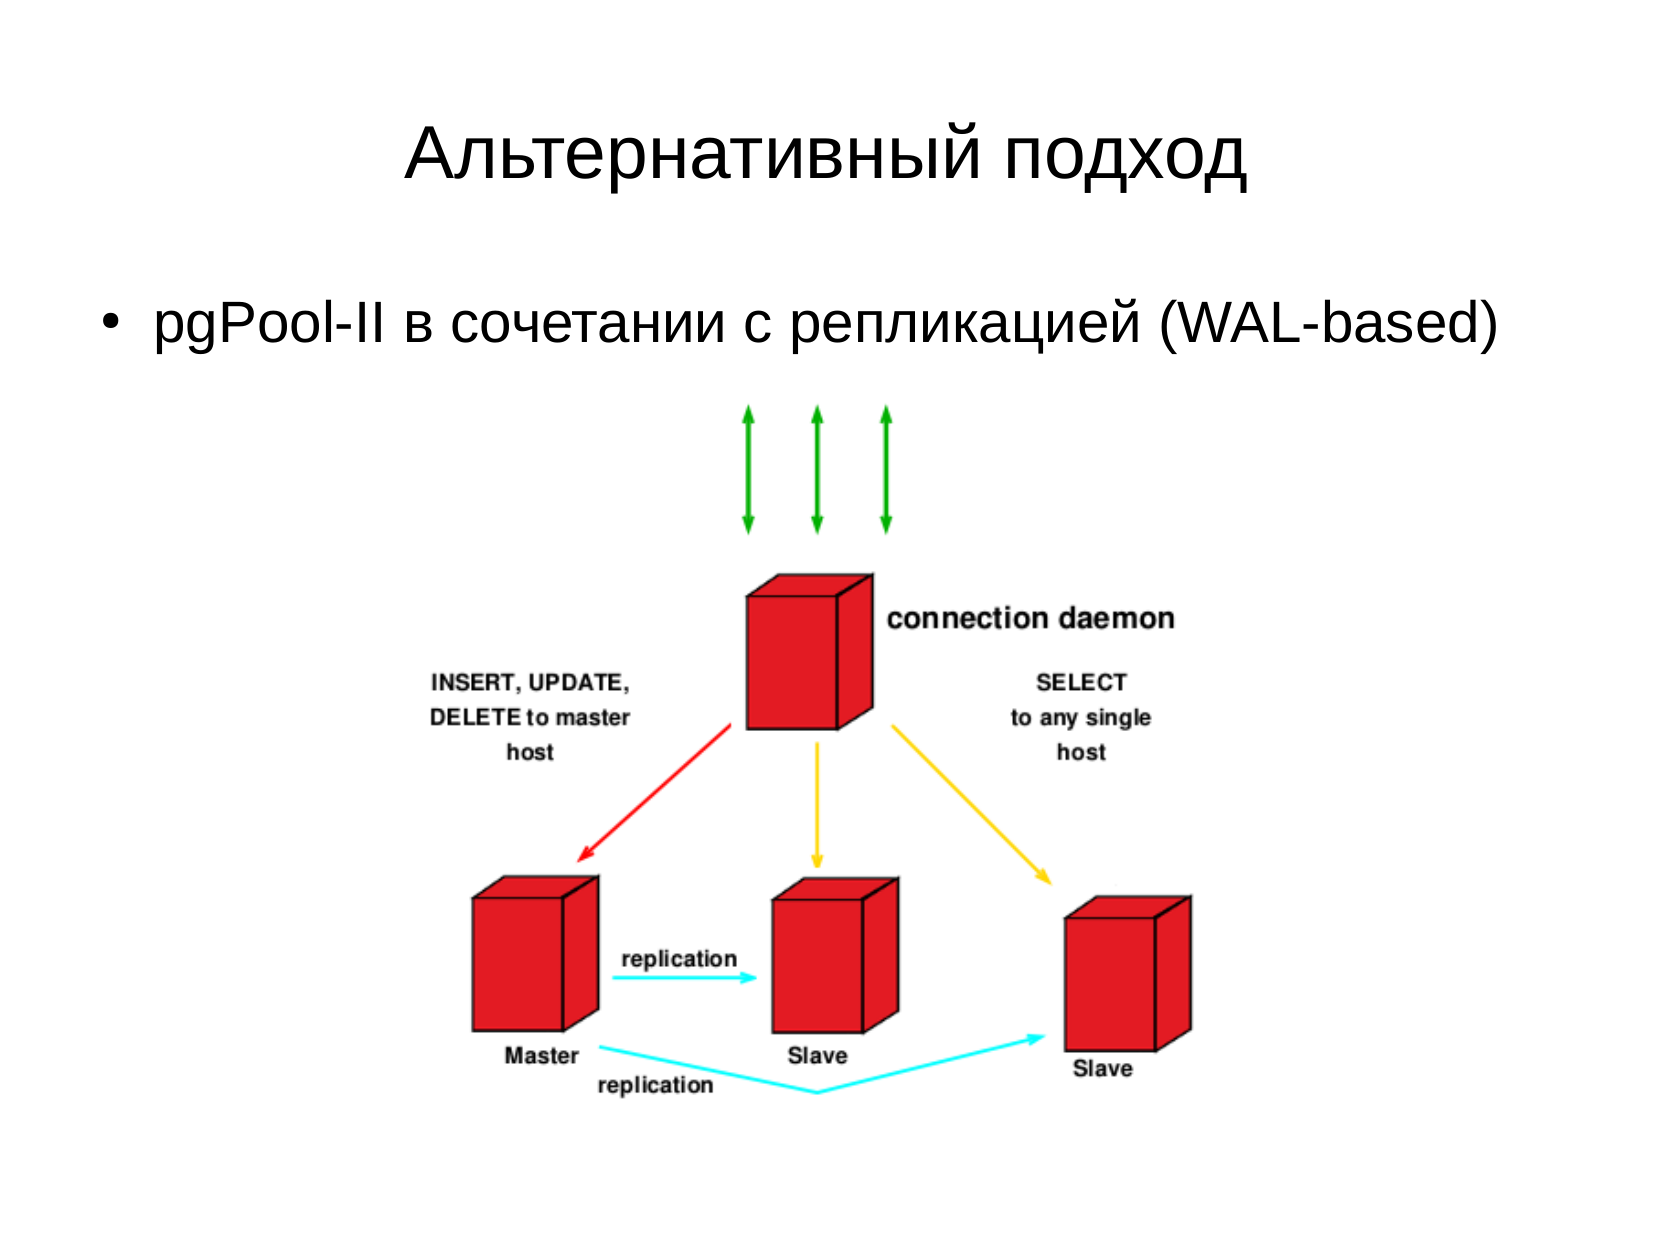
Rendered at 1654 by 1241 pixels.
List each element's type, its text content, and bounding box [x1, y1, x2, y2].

title Альтернативный подход [82, 49, 1571, 257]
list pgPool-II в сочетании с репликацией (WAL-based) [82, 290, 1571, 1109]
picture [395, 389, 1205, 1126]
